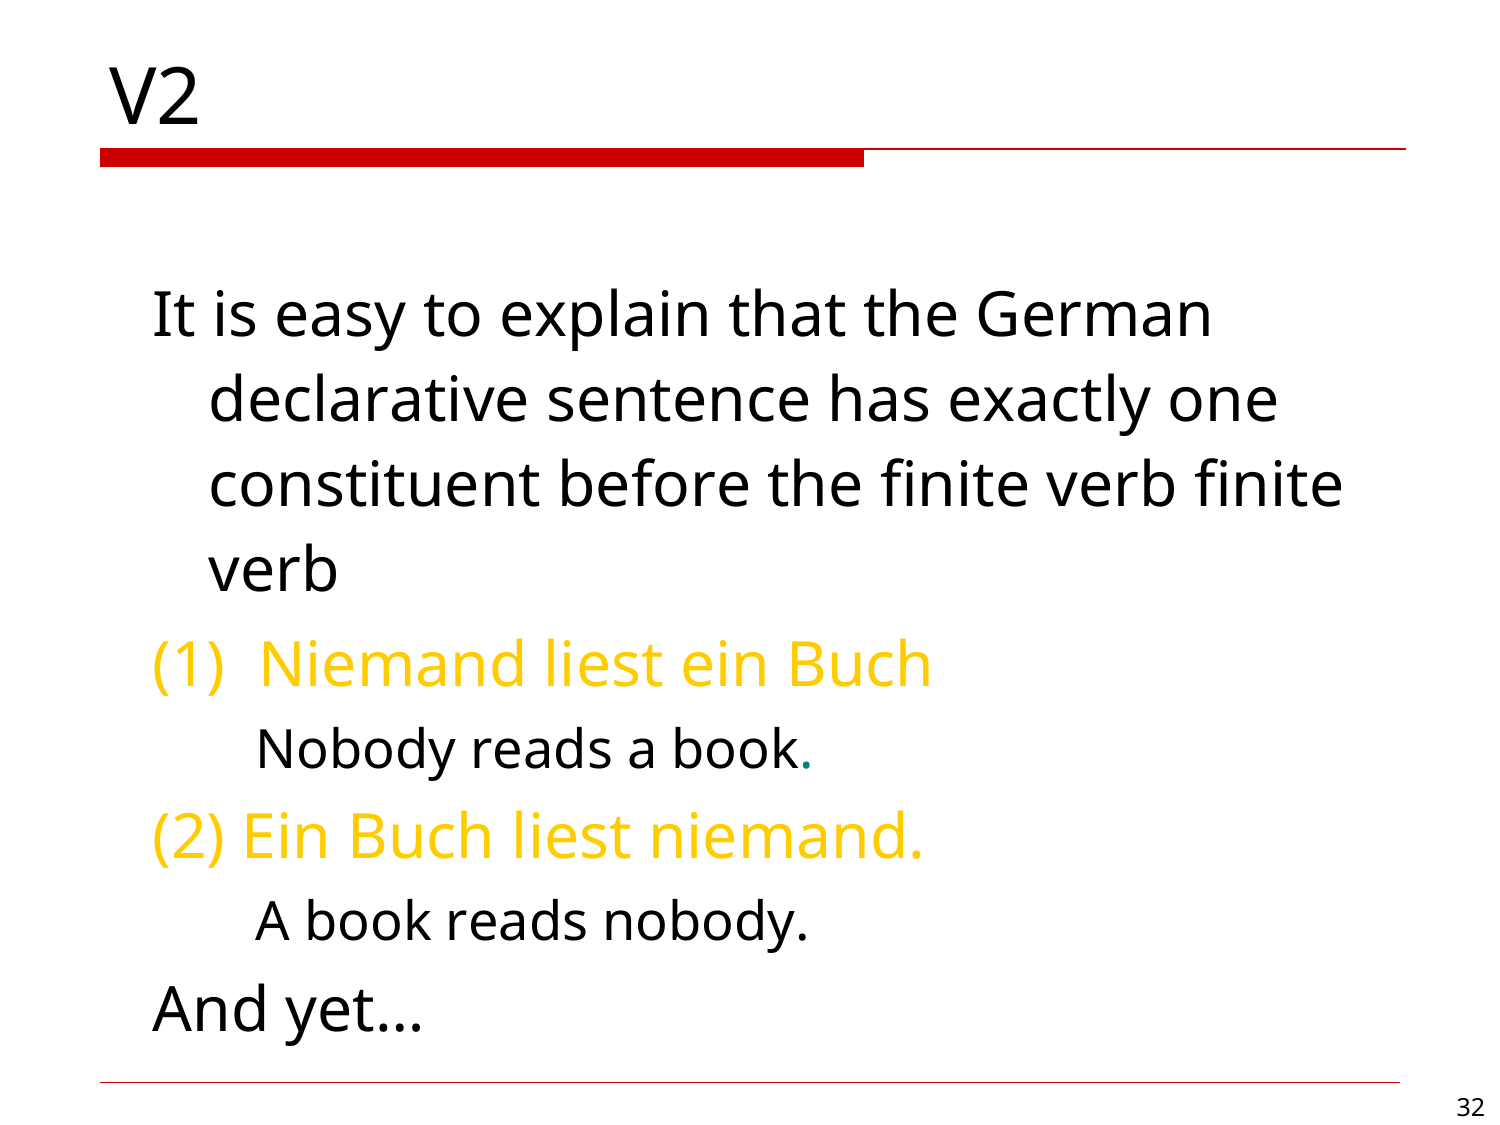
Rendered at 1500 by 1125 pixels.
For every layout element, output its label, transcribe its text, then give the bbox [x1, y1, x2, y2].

list It is easy to explain that the German declarative sentence has exactly one constituent before the finite verb finite verb (1) Niemand liest ein Buch Nobody reads a book. (2) Ein Buch liest niemand. A book reads nobody. And yet… [137, 262, 1463, 938]
title V2 [94, 38, 1407, 149]
